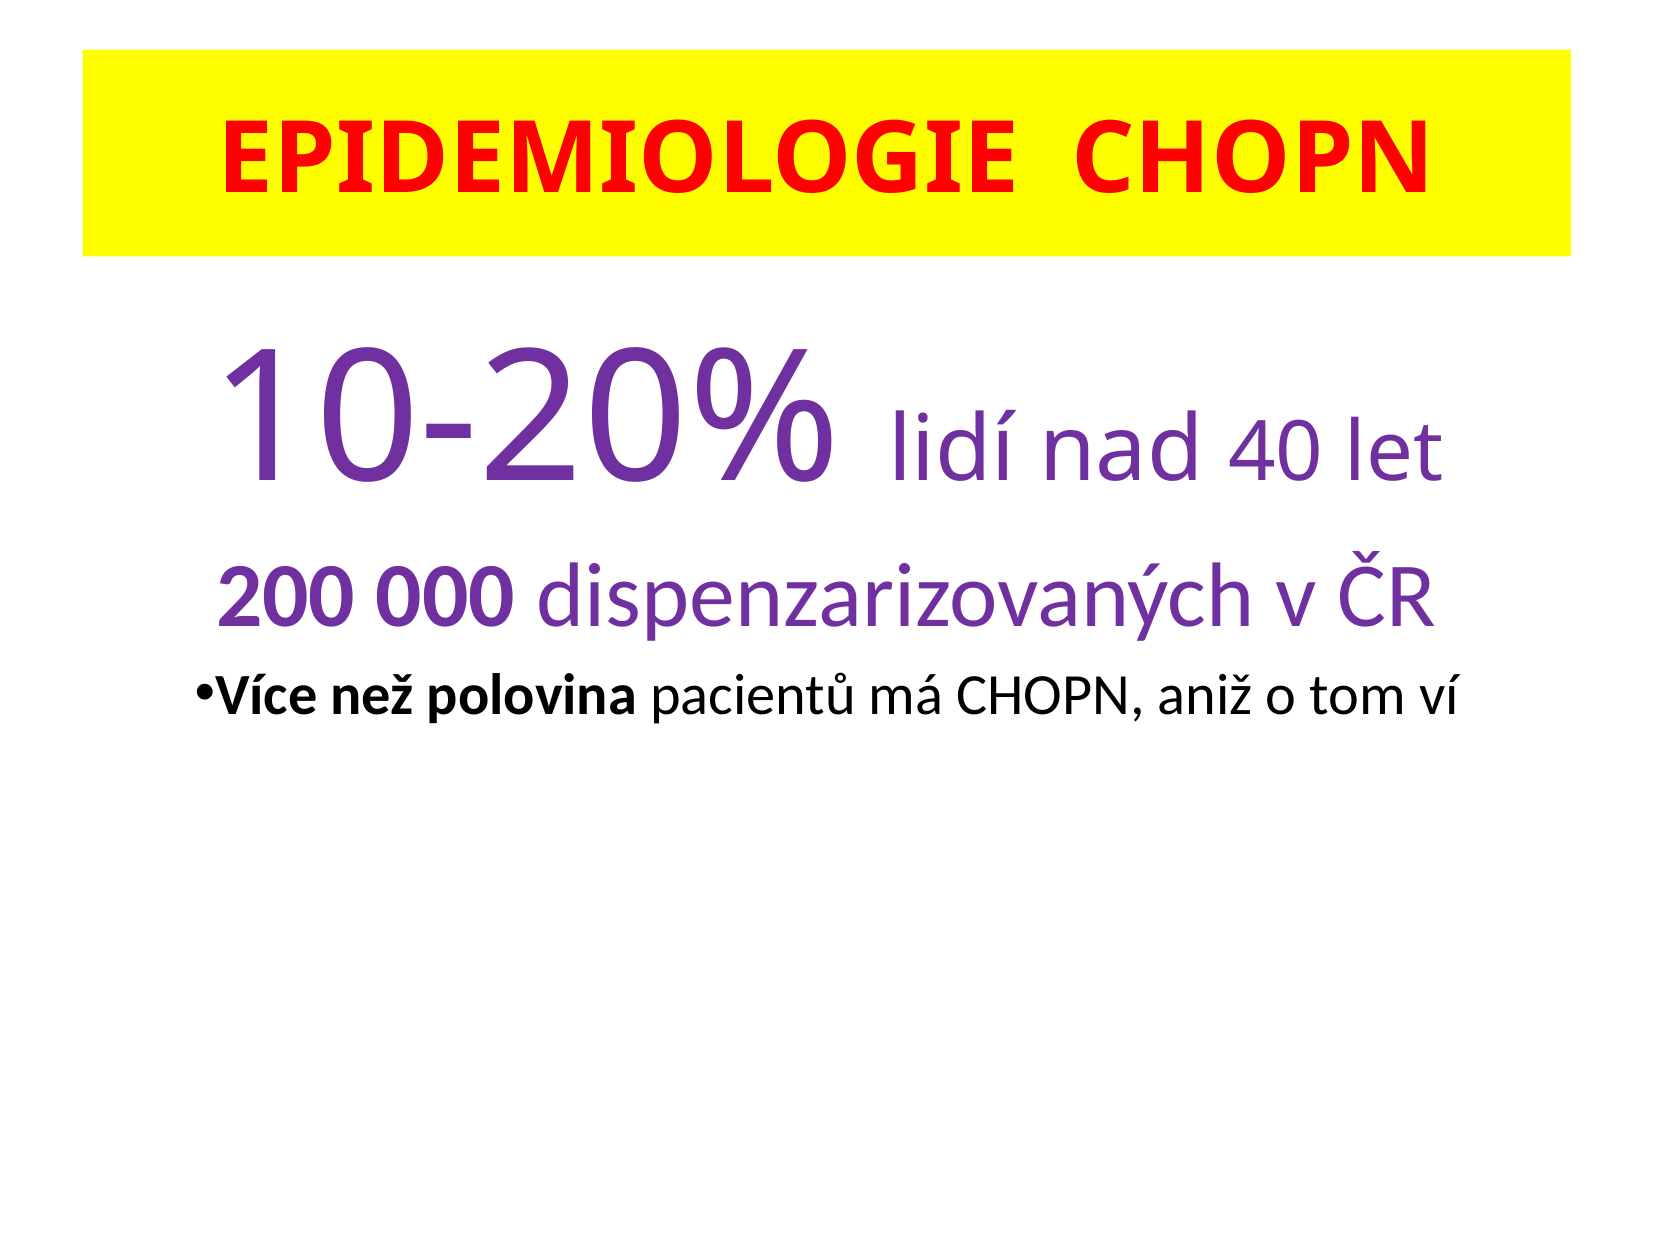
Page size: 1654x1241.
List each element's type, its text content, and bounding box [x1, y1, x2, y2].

title EPIDEMIOLOGIE CHOPN [82, 49, 1571, 257]
list 10-20% lidí nad 40 let 200 000 dispenzarizovaných v ČR Více než polovina pacientů má CHOPN, aniž o tom ví [82, 289, 1571, 1108]
